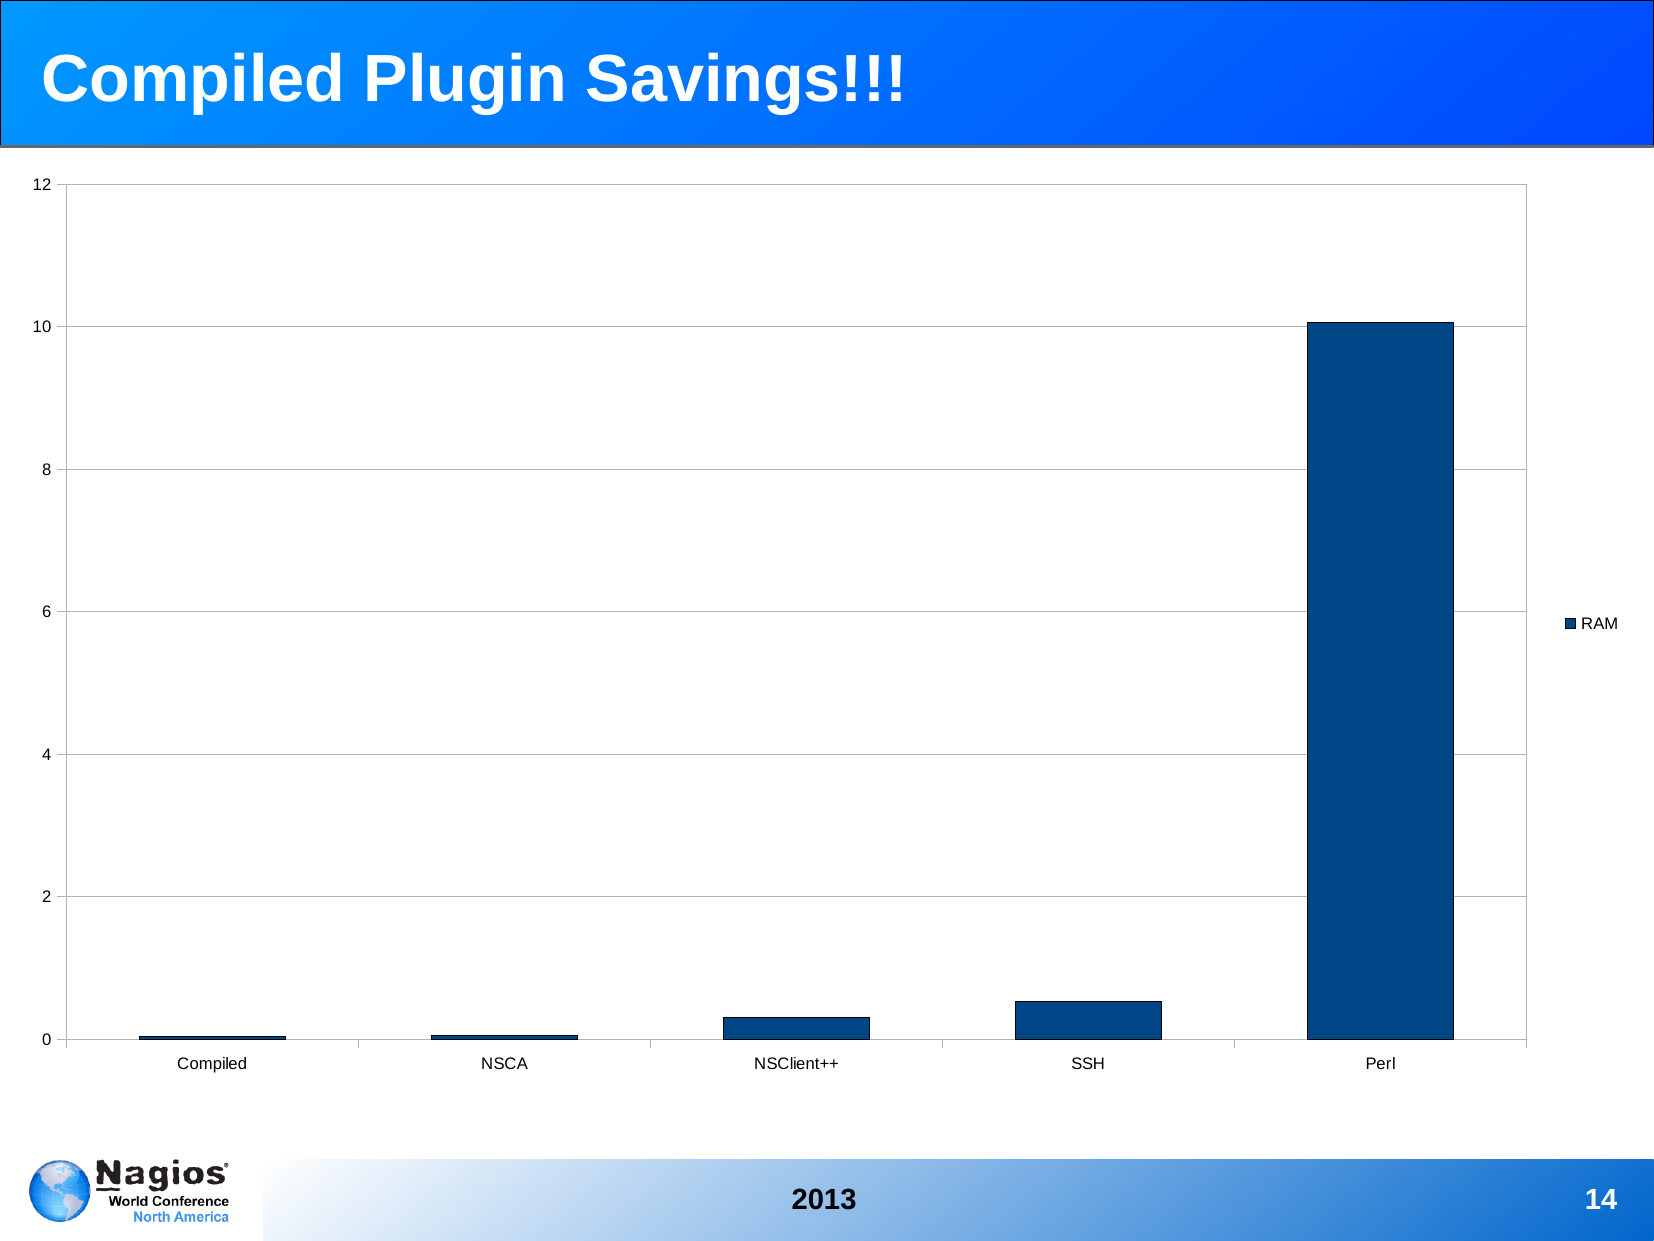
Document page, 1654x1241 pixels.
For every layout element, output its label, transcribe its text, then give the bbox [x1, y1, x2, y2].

chart [0, 155, 1638, 1092]
picture [29, 1159, 229, 1235]
title Compiled Plugin Savings!!! [41, 29, 1413, 127]
